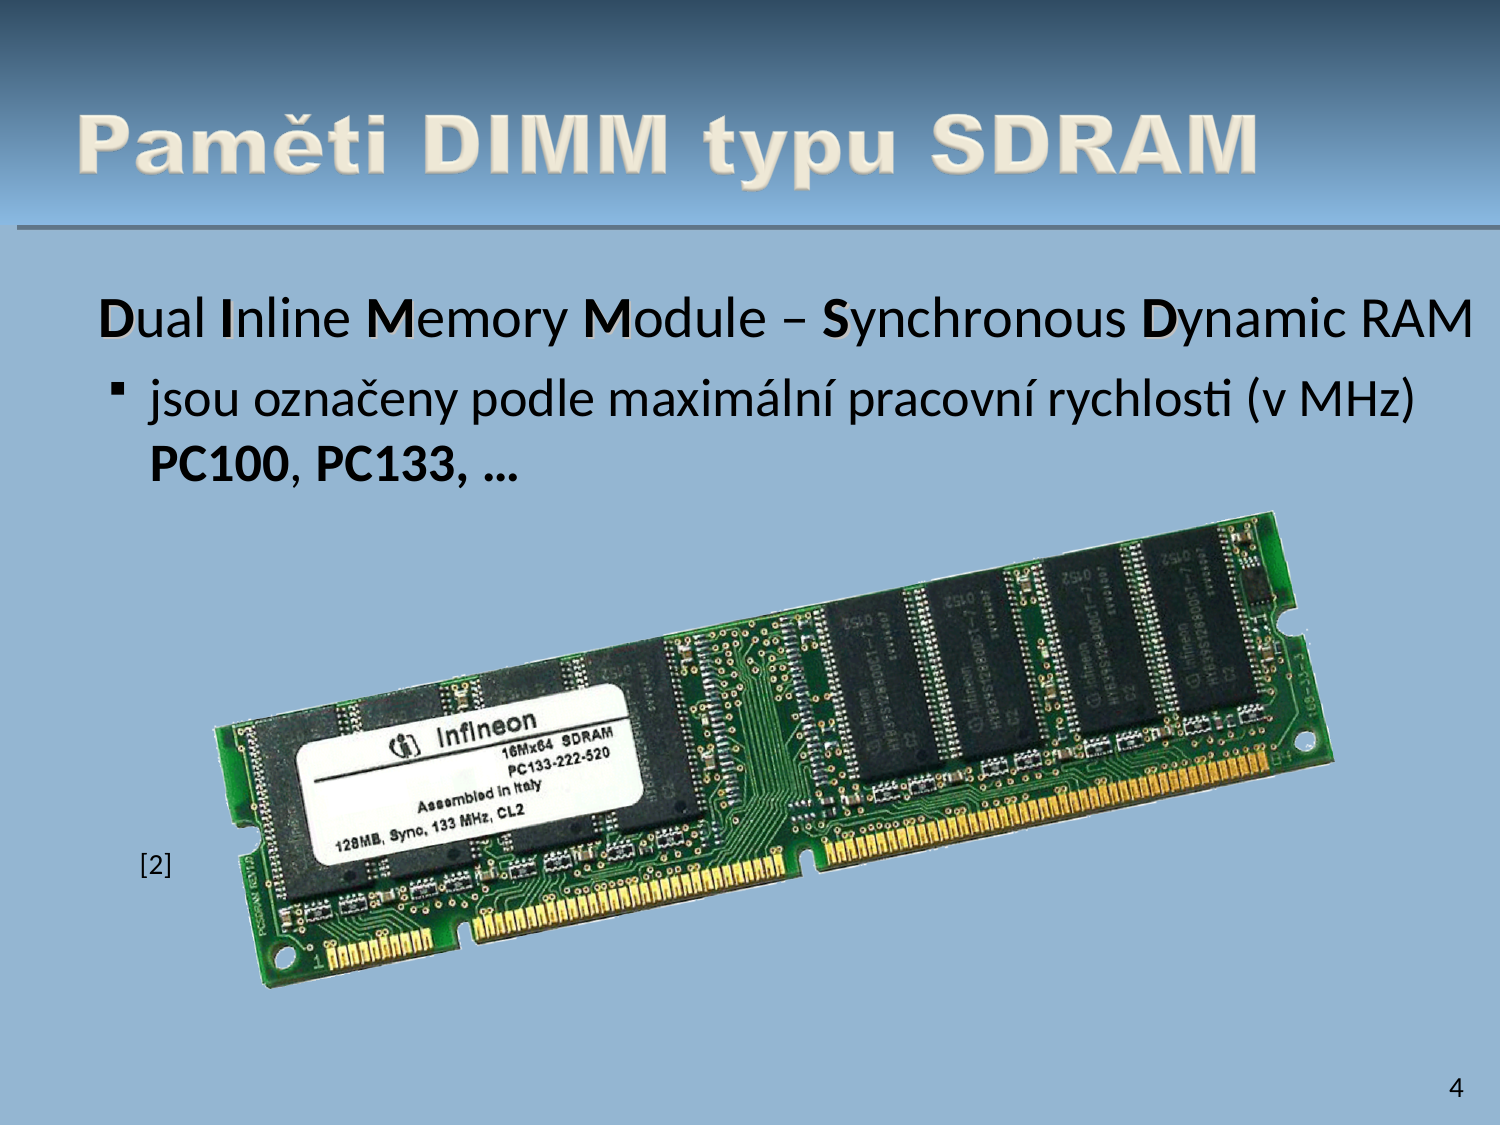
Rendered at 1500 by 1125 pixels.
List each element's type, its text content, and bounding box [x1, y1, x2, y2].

text_box [2] [124, 837, 188, 888]
text_box [21, 58, 1410, 235]
list jsou označeny podle maximální pracovní rychlosti (v MHz) PC100, PC133, … [74, 354, 1463, 522]
text_box <číslo> [1418, 1051, 1479, 1112]
text_box Dual Inline Memory Module – Synchronous Dynamic RAM [83, 271, 1491, 358]
picture [209, 507, 1338, 990]
